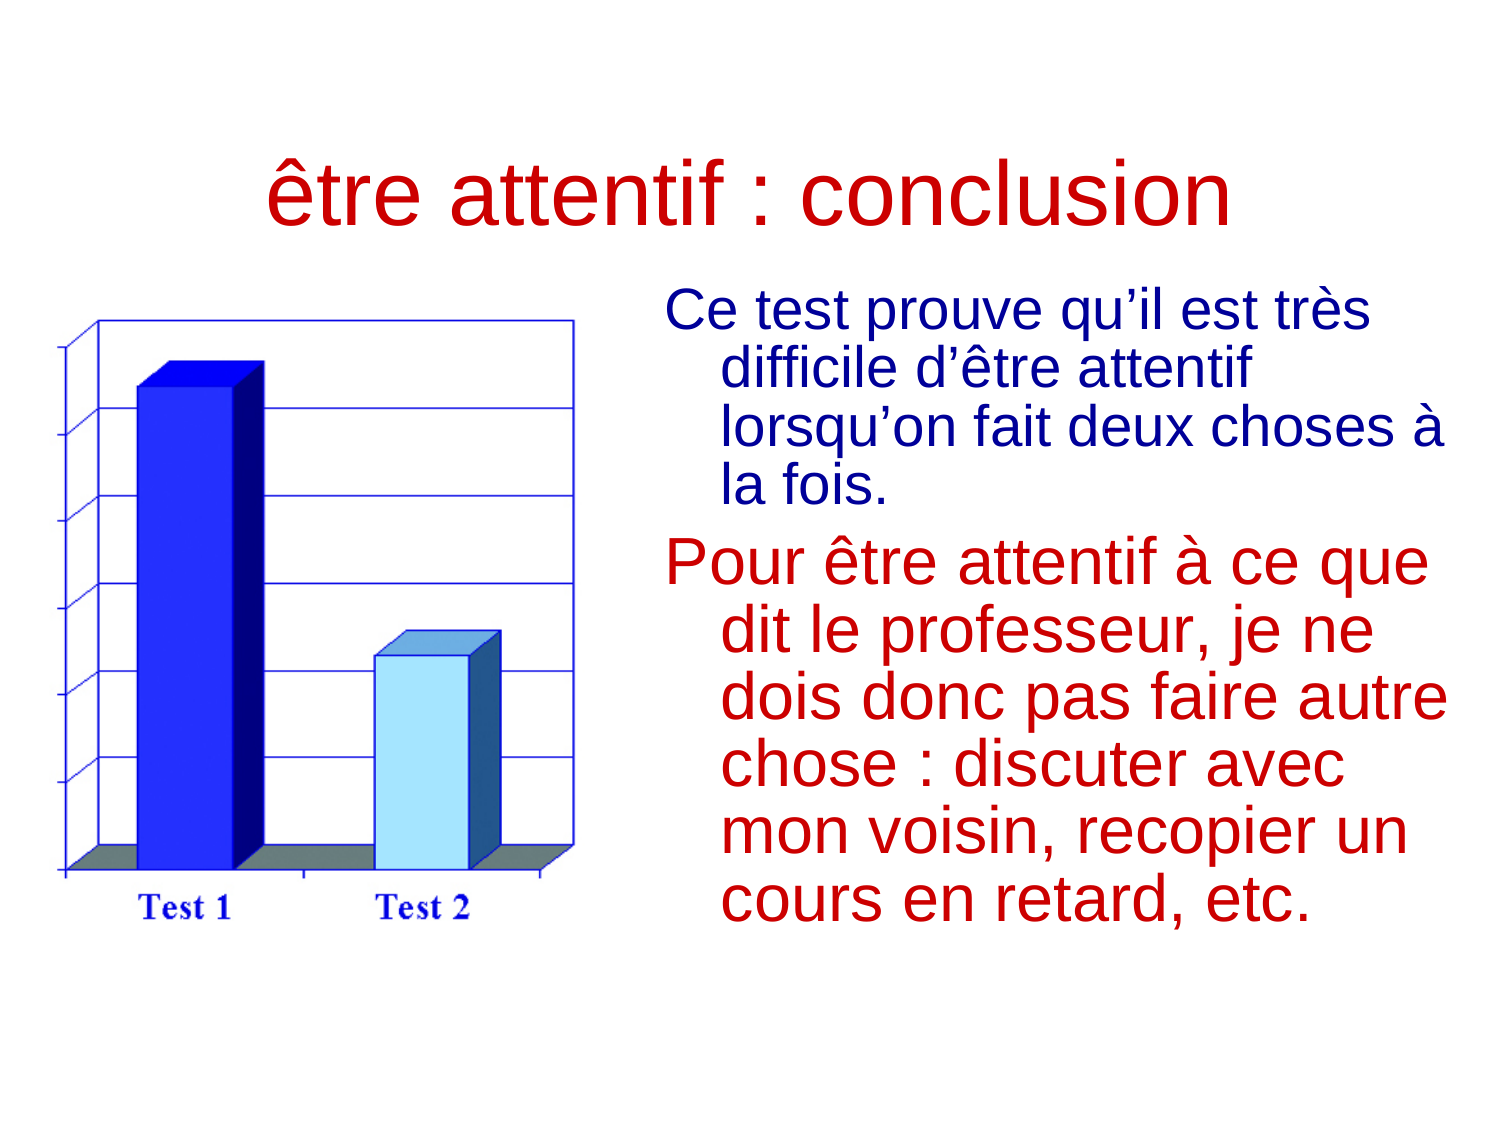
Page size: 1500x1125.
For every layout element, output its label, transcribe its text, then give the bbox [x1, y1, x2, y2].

list Ce test prouve qu’il est très difficile d’être attentif lorsqu’on fait deux choses à la fois. Pour être attentif à ce que dit le professeur, je ne dois donc pas faire autre chose : discuter avec mon voisin, recopier un cours en retard, etc. [650, 275, 1476, 1101]
picture [29, 295, 597, 935]
title être attentif : conclusion [112, 99, 1388, 288]
